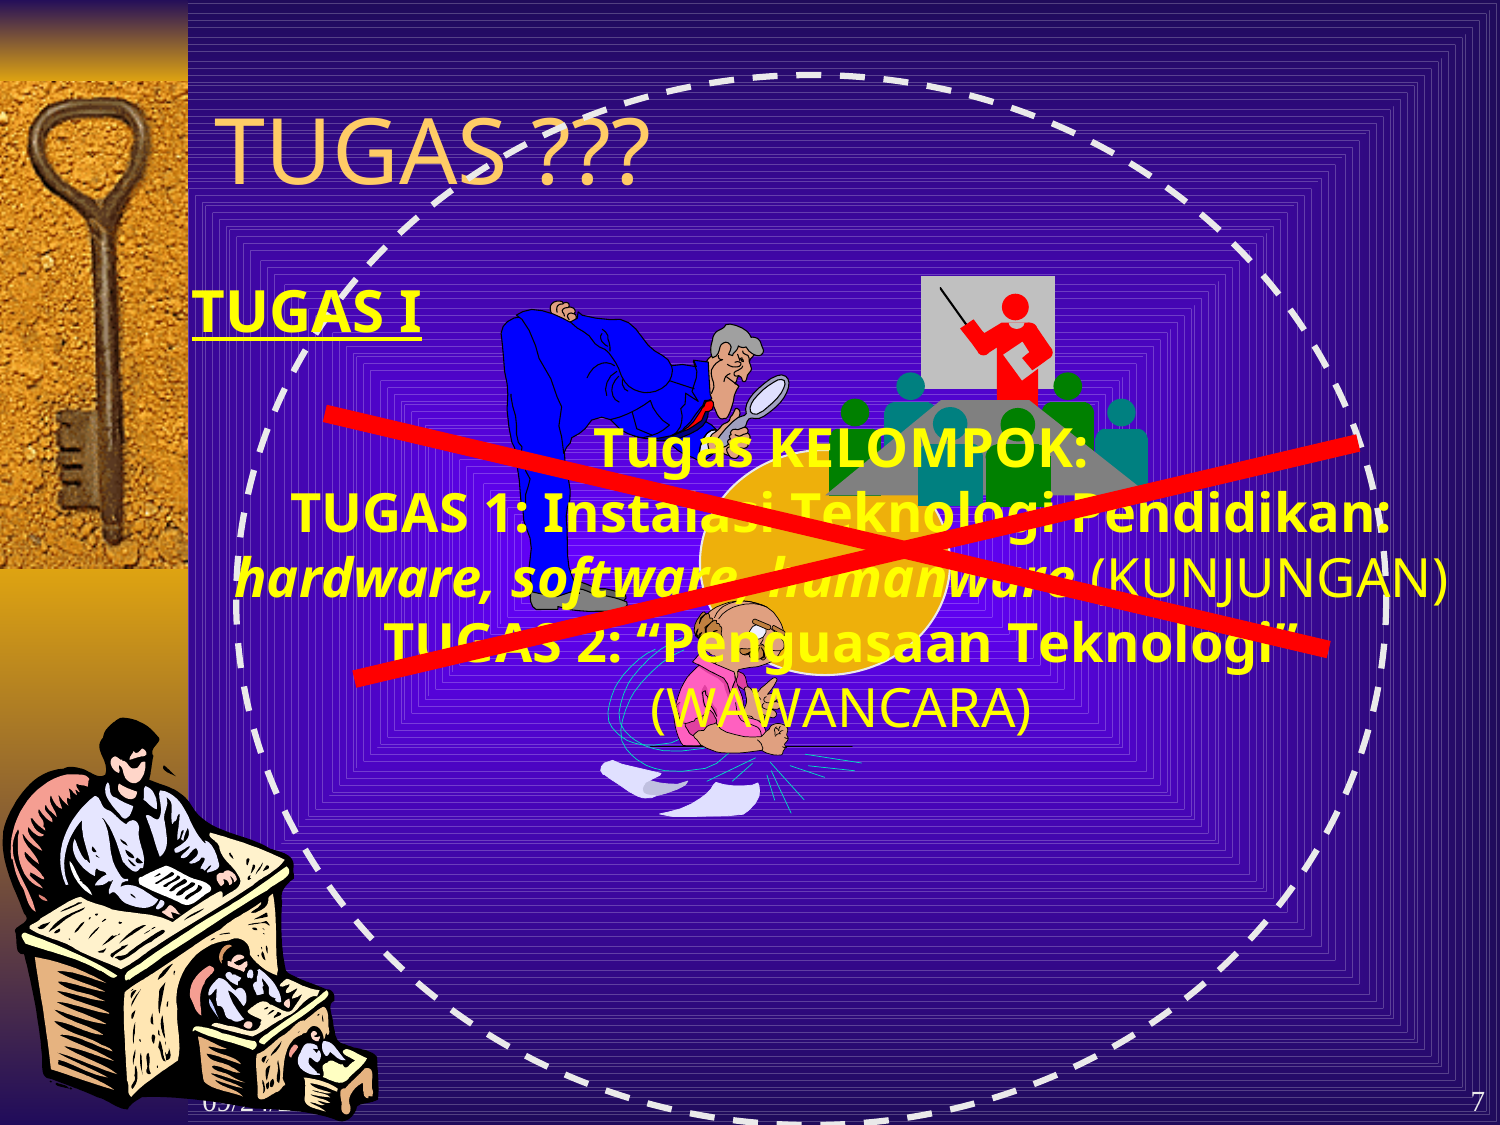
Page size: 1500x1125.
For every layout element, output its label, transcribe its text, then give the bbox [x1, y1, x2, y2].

text_box TUGAS I Tugas KELOMPOK: TUGAS 1: Instalasi Teknologi Pendidikan: hardware, software, humanware (KUNJUNGAN) TUGAS 2: “Penguasaan Teknologi” (WAWANCARA) [177, 266, 1500, 876]
title TUGAS ??? [200, 49, 1476, 248]
picture [0, 81, 188, 569]
picture [0, 714, 383, 1125]
